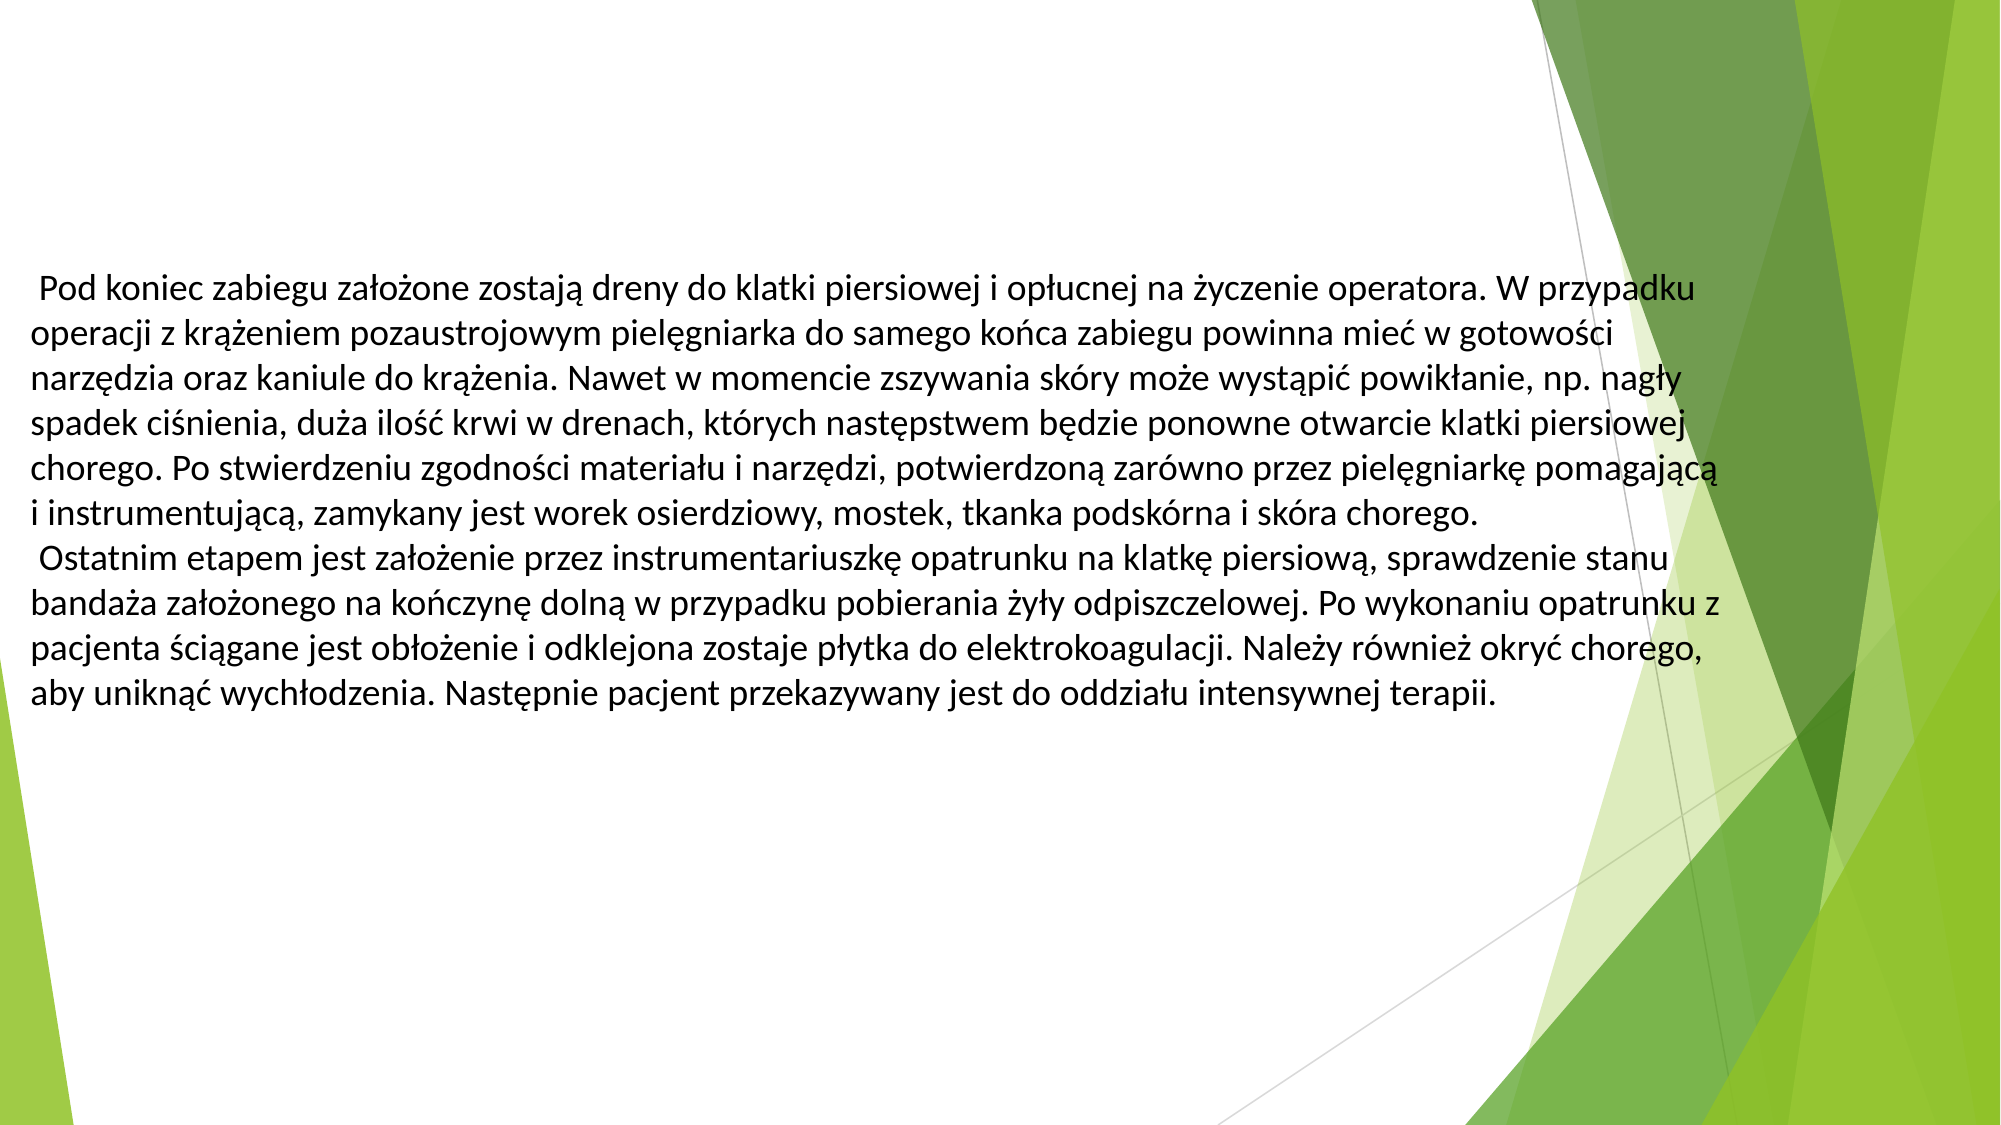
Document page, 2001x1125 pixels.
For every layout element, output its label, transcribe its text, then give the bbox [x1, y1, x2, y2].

text_box Pod koniec zabiegu założone zostają dreny do klatki piersiowej i opłucnej na życzenie operatora. W przypadku operacji z krążeniem pozaustrojowym pielęgniarka do samego końca zabiegu powinna mieć w gotowości narzędzia oraz kaniule do krążenia. Nawet w momencie zszywania skóry może wystąpić powikłanie, np. nagły spadek ciśnienia, duża ilość krwi w drenach, których następstwem będzie ponowne otwarcie klatki piersiowej chorego. Po stwierdzeniu zgodności materiału i narzędzi, potwierdzoną zarówno przez pielęgniarkę pomagającą i instrumentującą, zamykany jest worek osierdziowy, mostek, tkanka podskórna i skóra chorego. Ostatnim etapem jest założenie przez instrumentariuszkę opatrunku na klatkę piersiową, sprawdzenie stanu bandaża założonego na kończynę dolną w przypadku pobierania żyły odpiszczelowej. Po wykonaniu opatrunku z pacjenta ściągane jest obłożenie i odklejona zostaje płytka do elektrokoagulacji. Należy również okryć chorego, aby uniknąć wychłodzenia. Następnie pacjent przekazywany jest do oddziału intensywnej terapii. [15, 255, 1738, 725]
